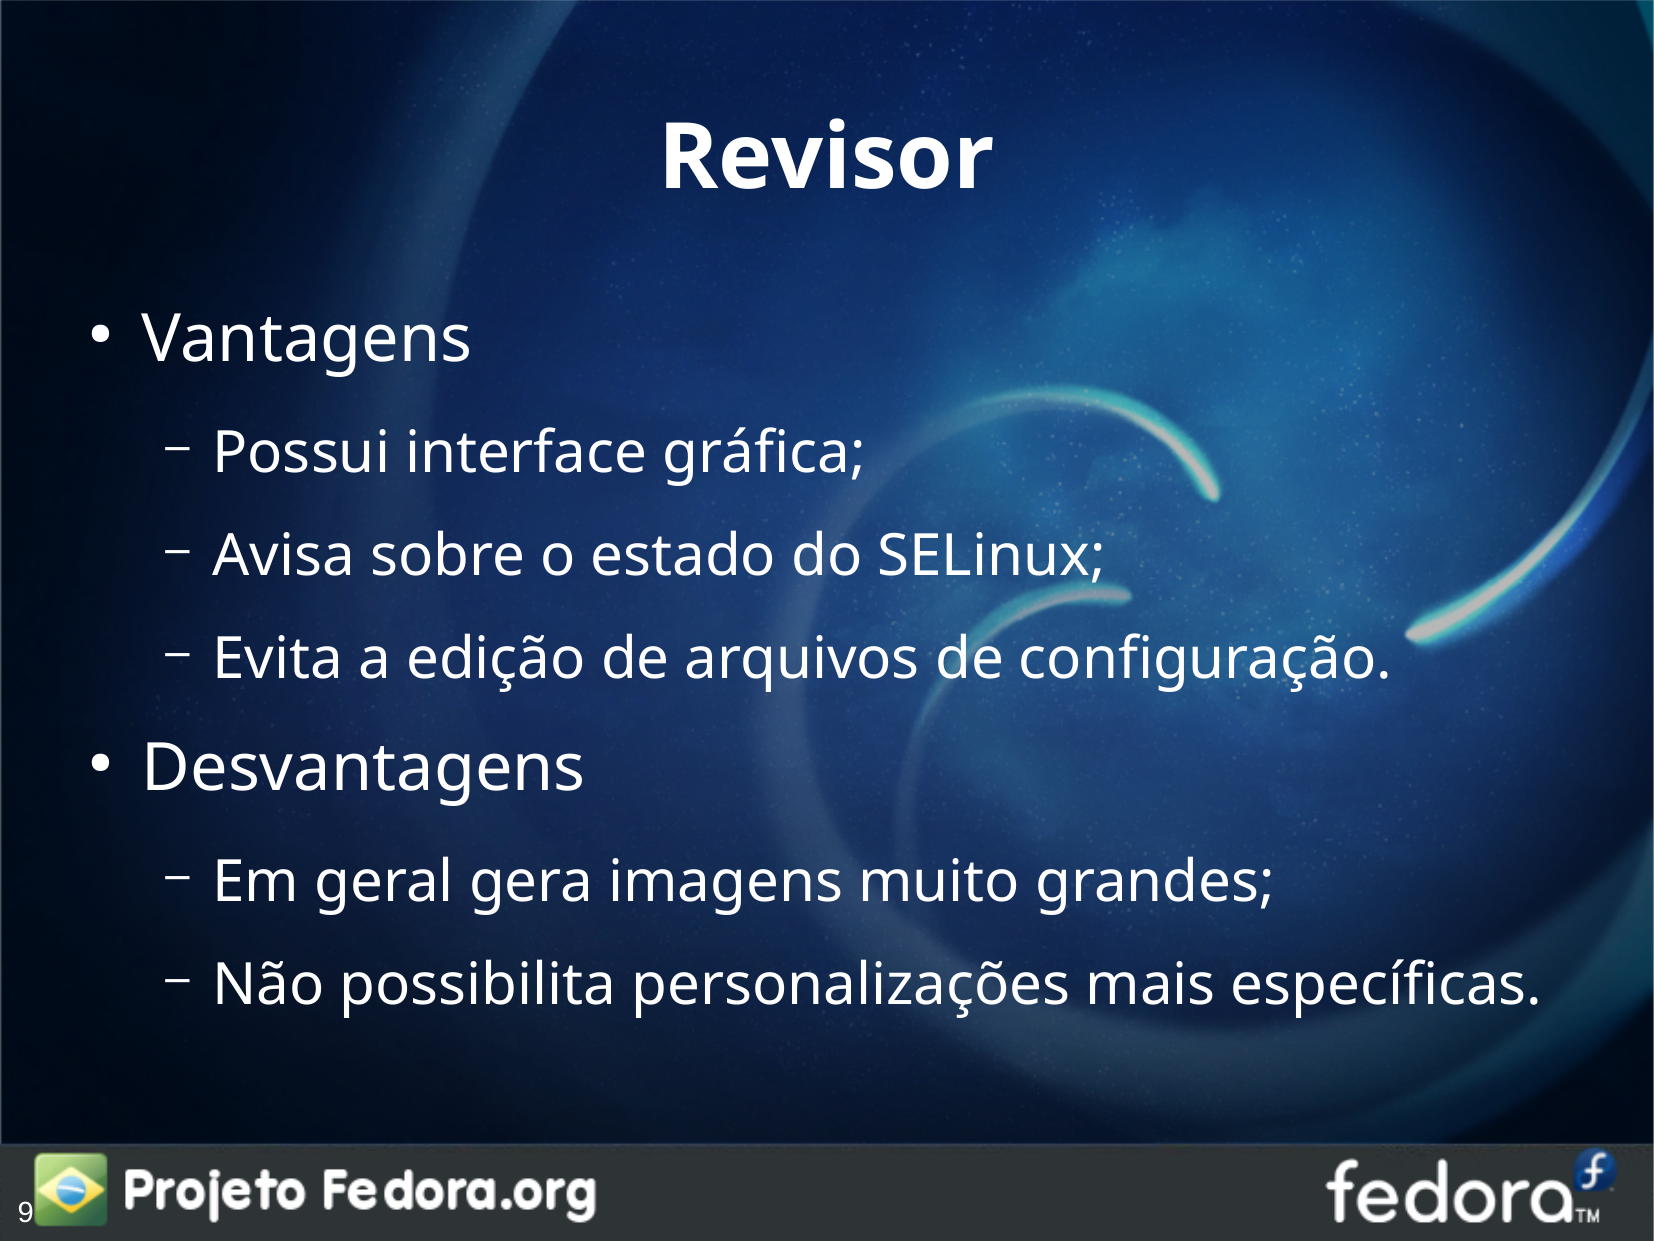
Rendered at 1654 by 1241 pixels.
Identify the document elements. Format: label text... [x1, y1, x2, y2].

picture [0, 0, 1654, 1241]
list Vantagens Possui interface gráfica; Avisa sobre o estado do SELinux; Evita a edição de arquivos de configuração. Desvantagens Em geral gera imagens muito grandes; Não possibilita personalizações mais específicas. [70, 290, 1559, 1123]
title Revisor [82, 49, 1571, 257]
